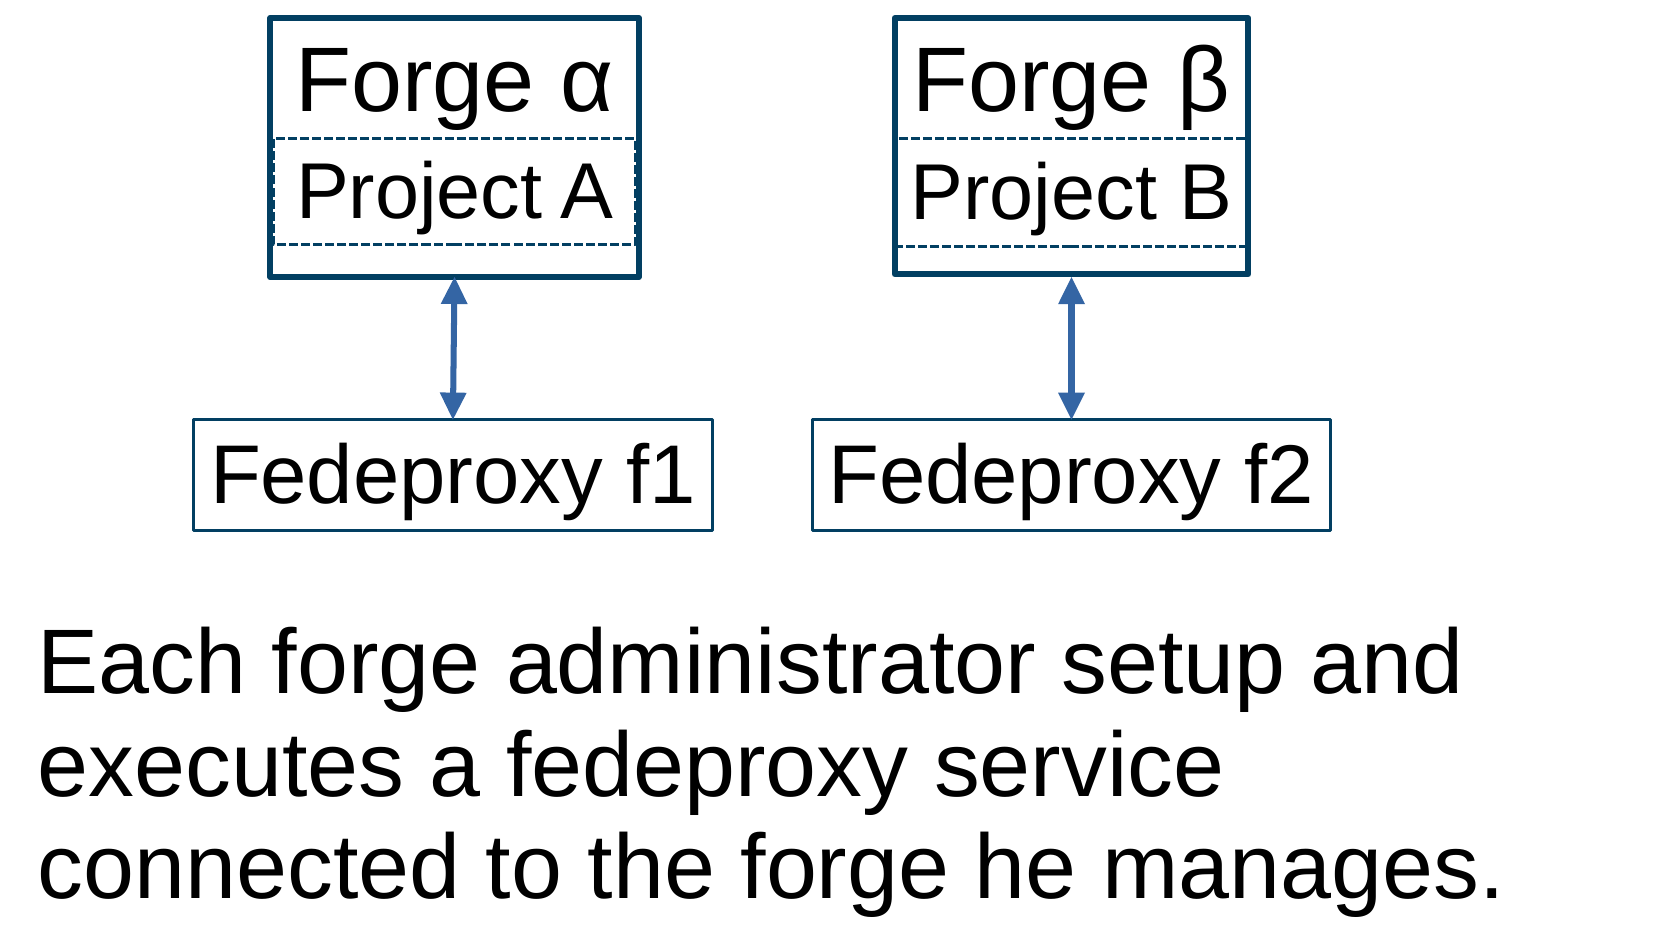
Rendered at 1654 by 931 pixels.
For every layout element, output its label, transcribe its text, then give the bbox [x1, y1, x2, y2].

title Each forge administrator setup and executes a fedeproxy service connected to the forge he manages. [37, 610, 1650, 919]
text_box Fedeproxy f1 [193, 419, 713, 531]
text_box Forge β [894, 18, 1249, 138]
text_box Forge α [270, 17, 639, 278]
text_box Project B [894, 138, 1249, 247]
text_box Forge β [894, 247, 1249, 275]
text_box Project A [273, 138, 636, 245]
text_box Fedeproxy f2 [812, 419, 1331, 531]
